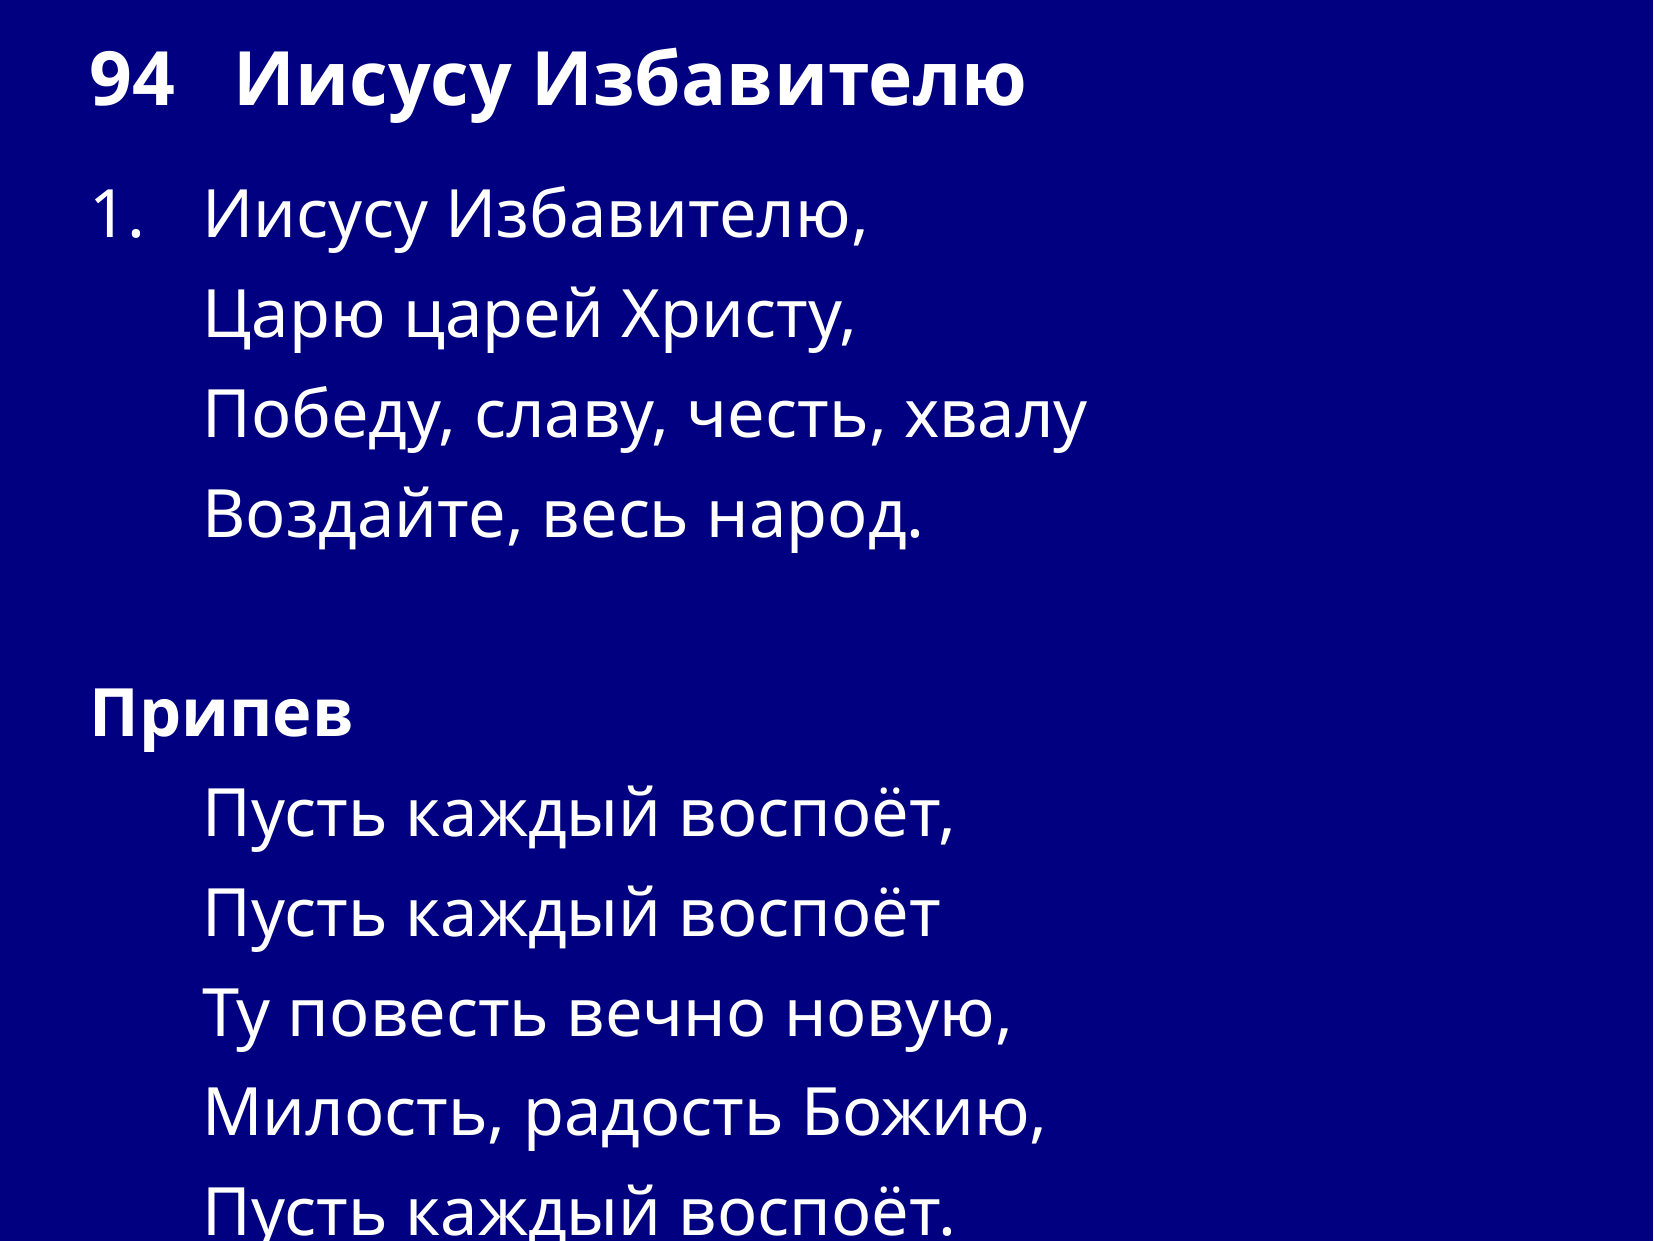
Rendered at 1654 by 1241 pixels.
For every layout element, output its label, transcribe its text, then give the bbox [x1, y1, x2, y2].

text_box 1. Иисусу Избавителю, Царю царей Христу, Победу, славу, честь, хвалу Воздайте, весь народ. Припев Пусть каждый воспоёт, Пусть каждый воспоёт Ту повесть вечно новую, Милость, радость Божию, Пусть каждый воспоёт. [75, 150, 1576, 1163]
text_box 94 Иисусу Избавителю [75, 18, 1576, 131]
